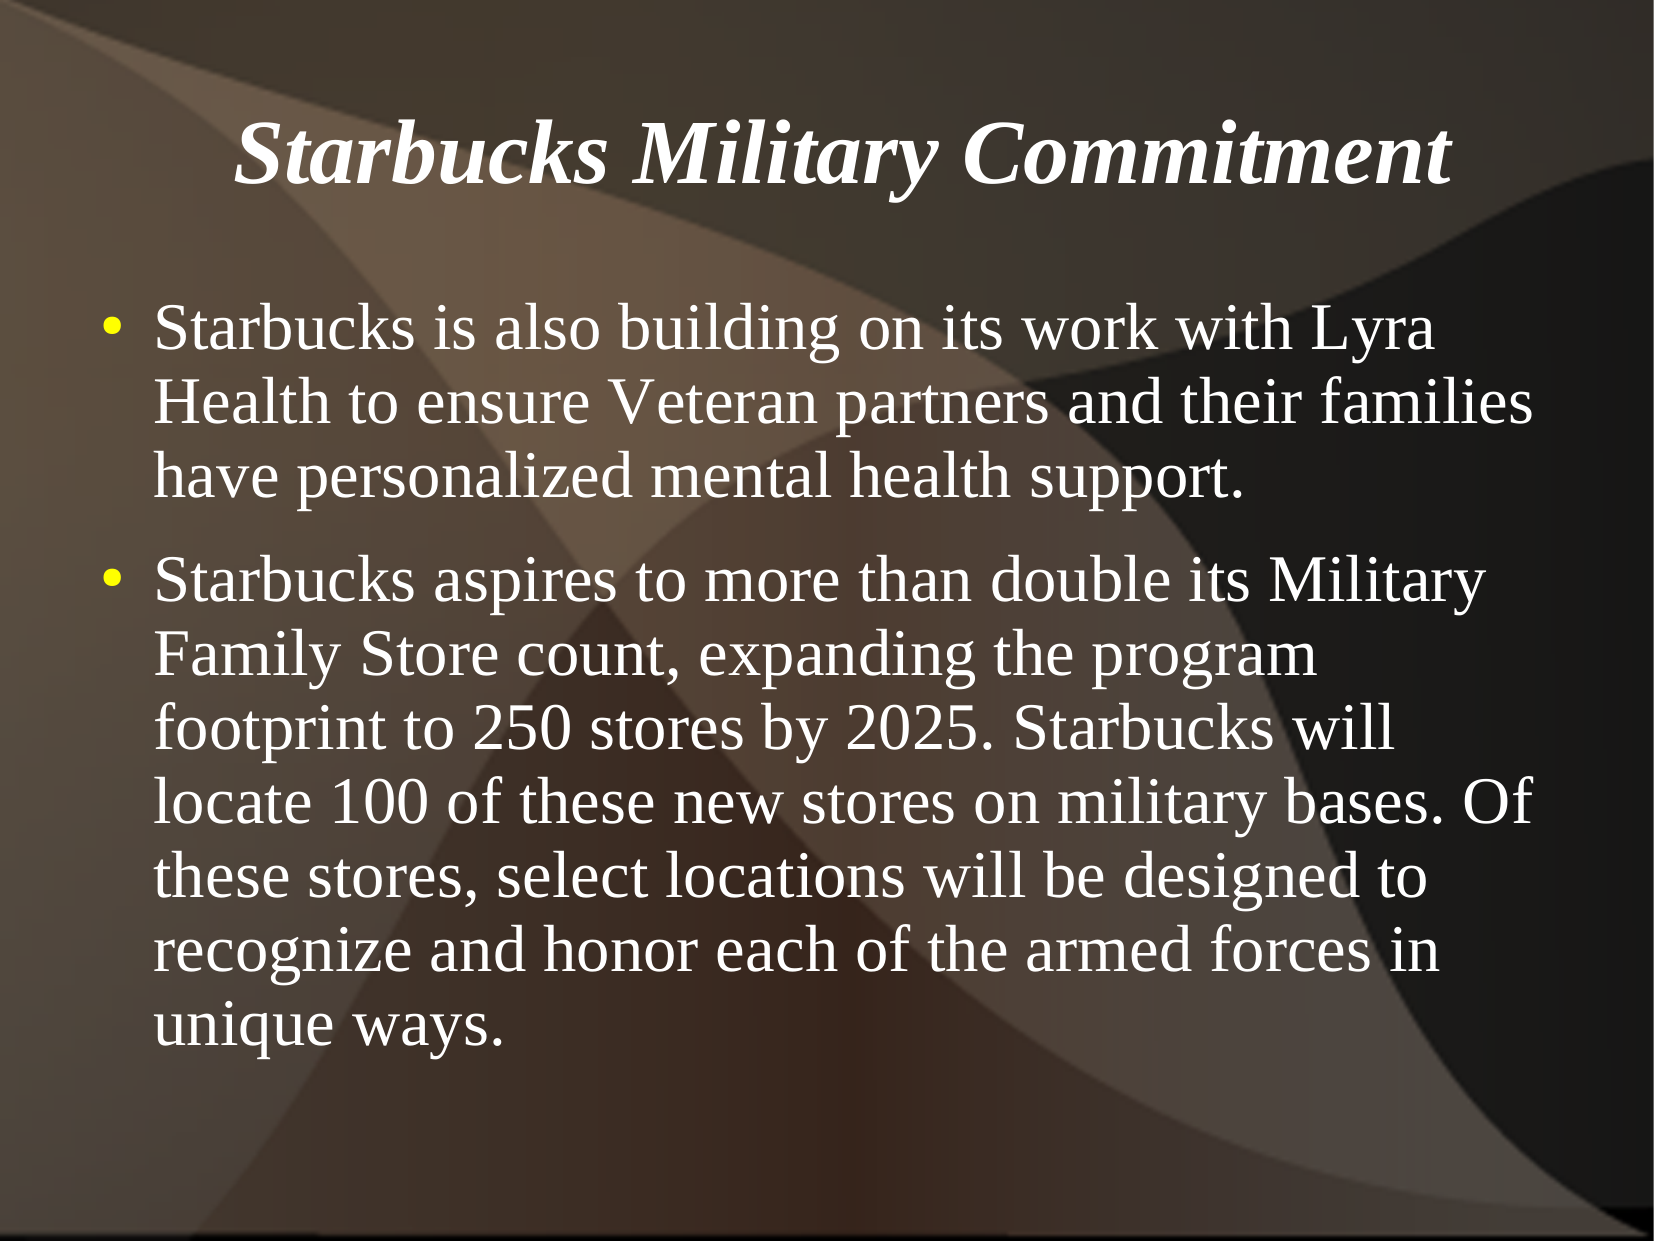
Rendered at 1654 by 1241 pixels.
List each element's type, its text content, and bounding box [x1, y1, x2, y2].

picture [0, 0, 1654, 1241]
list Starbucks is also building on its work with Lyra Health to ensure Veteran partners and their families have personalized mental health support. Starbucks aspires to more than double its Military Family Store count, expanding the program footprint to 250 stores by 2025. Starbucks will locate 100 of these new stores on military bases. Of these stores, select locations will be designed to recognize and honor each of the armed forces in unique ways. [82, 290, 1571, 1109]
title Starbucks Military Commitment [82, 49, 1571, 257]
